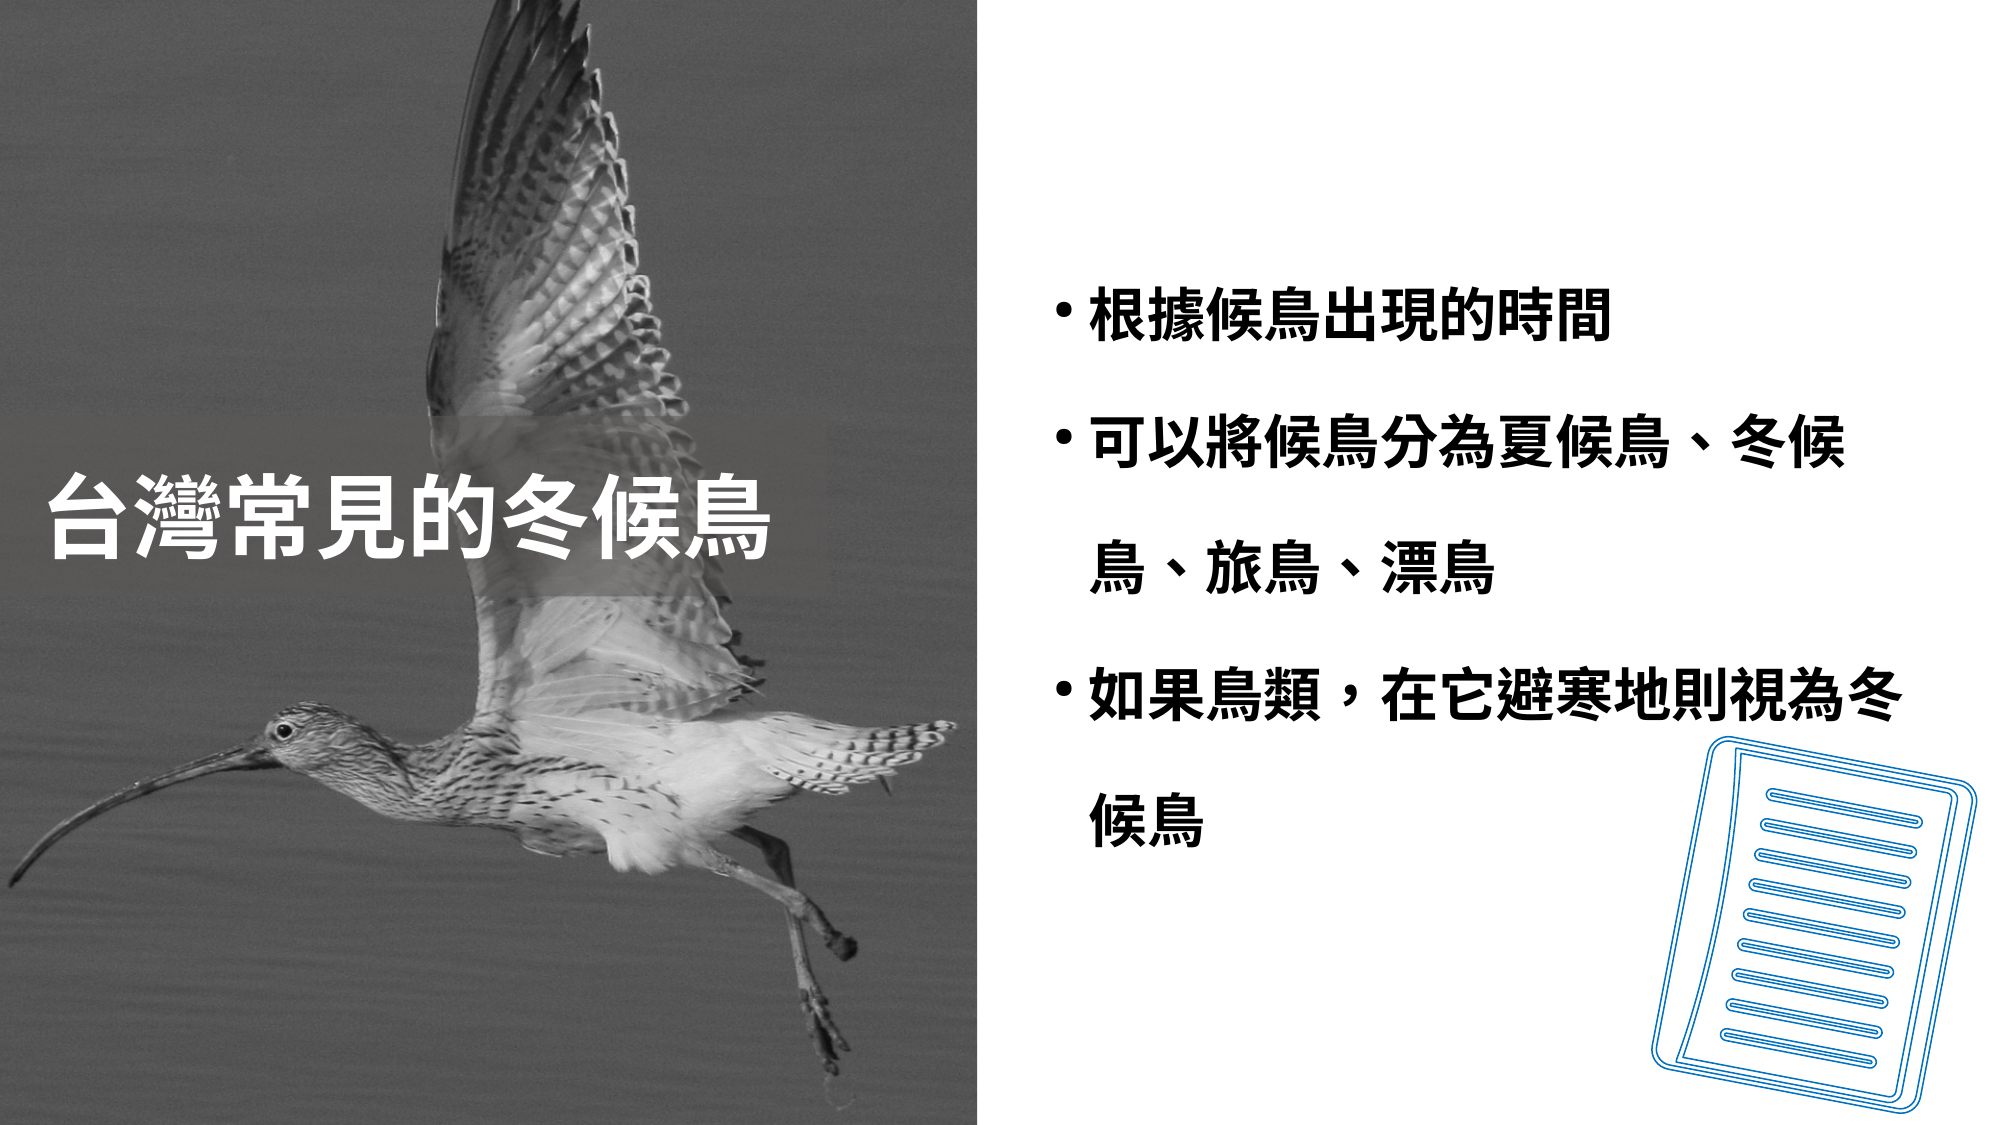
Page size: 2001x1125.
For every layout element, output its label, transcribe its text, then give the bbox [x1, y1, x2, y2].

text_box 根據候鳥出現的時間 可以將候鳥分為夏候鳥、冬候鳥、旅鳥、漂鳥 如果鳥類，在它避寒地則視為冬候鳥 [1736, 750, 1862, 774]
text_box 根據候鳥出現的時間 可以將候鳥分為夏候鳥、冬候鳥、旅鳥、漂鳥 如果鳥類，在它避寒地則視為冬候鳥 [1710, 742, 1893, 774]
text_box 根據候鳥出現的時間 可以將候鳥分為夏候鳥、冬候鳥、旅鳥、漂鳥 如果鳥類，在它避寒地則視為冬候鳥 [1038, 219, 1966, 774]
picture [0, 0, 978, 1125]
text_box 根據候鳥出現的時間 可以將候鳥分為夏候鳥、冬候鳥、旅鳥、漂鳥 如果鳥類，在它避寒地則視為冬候鳥 [1741, 755, 1839, 774]
text_box [0, 415, 827, 597]
text_box 台灣常見的冬候鳥 [25, 437, 810, 573]
